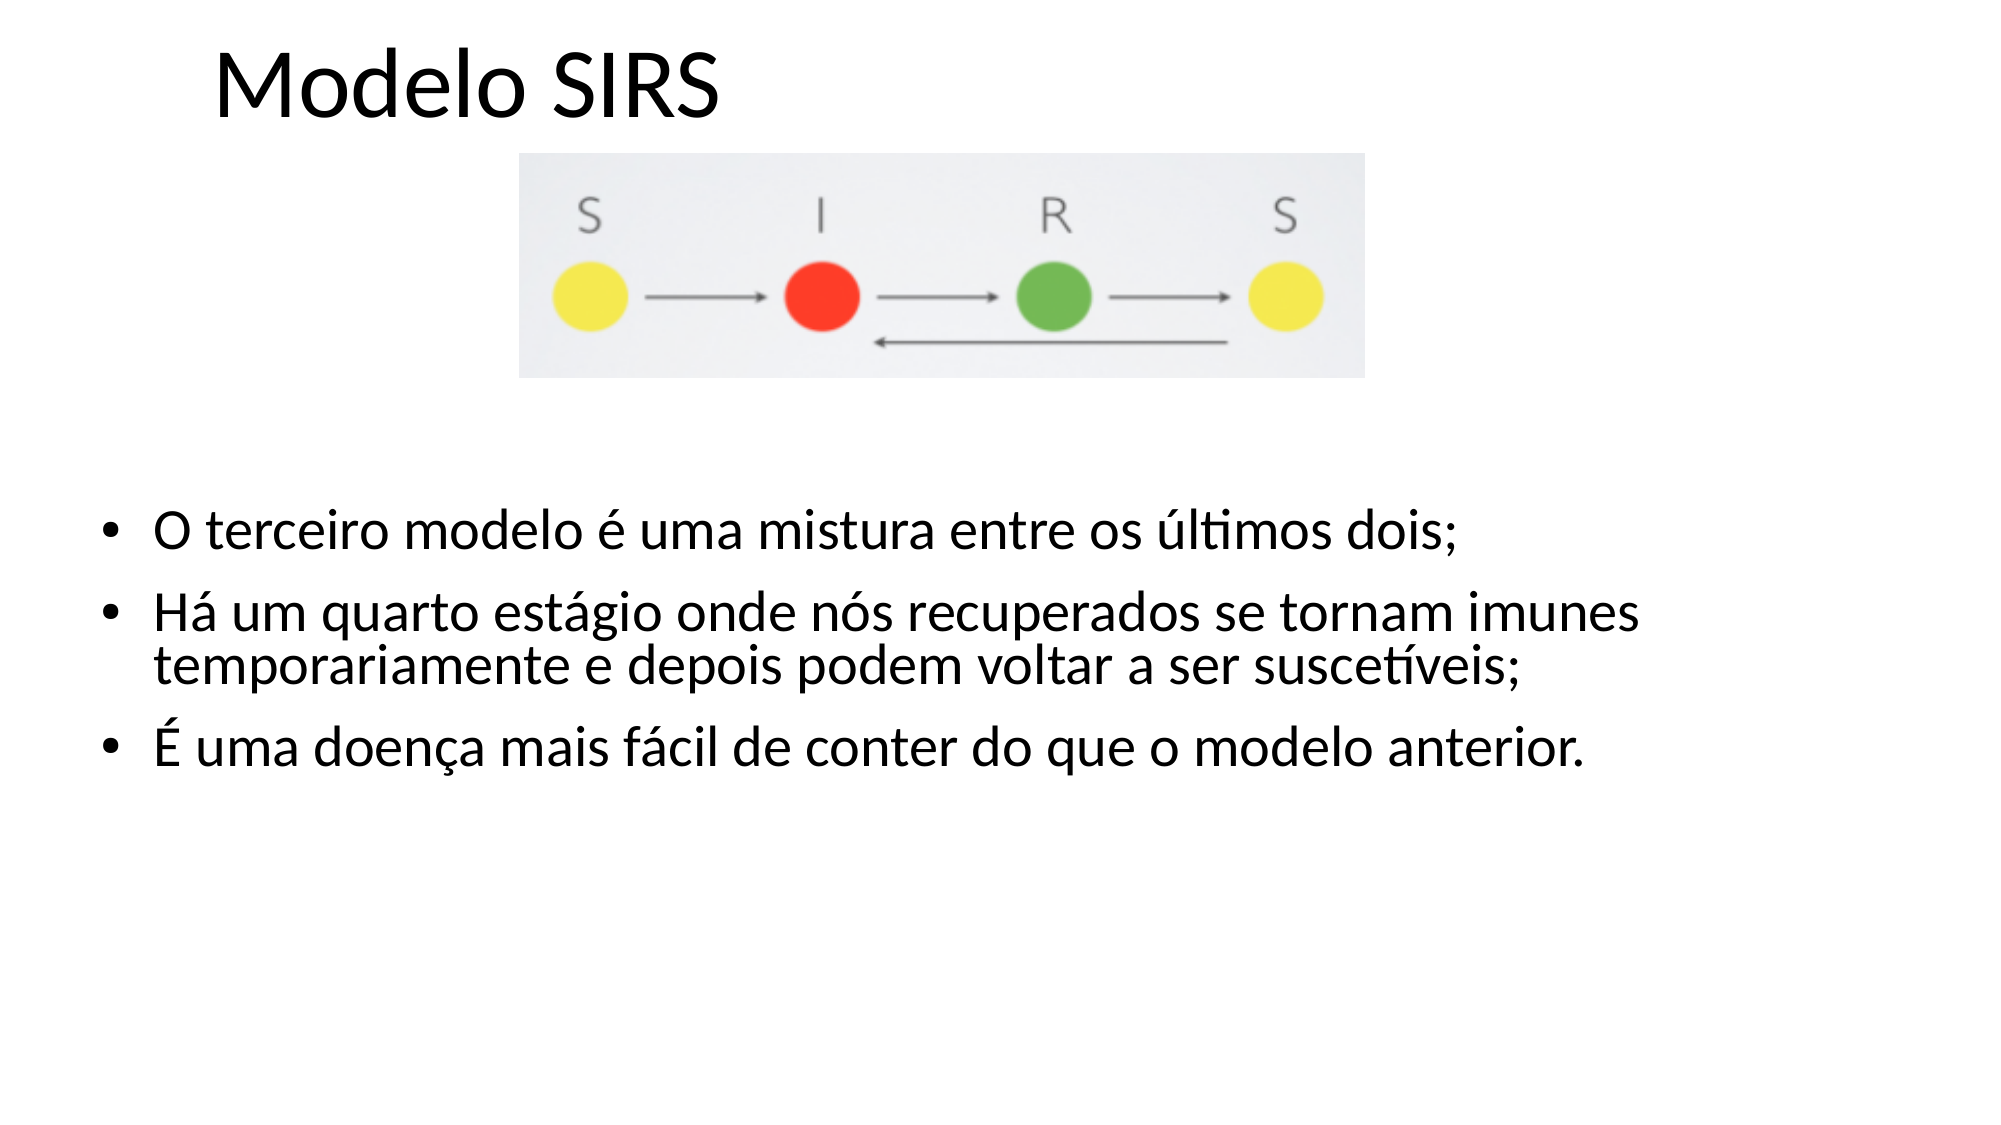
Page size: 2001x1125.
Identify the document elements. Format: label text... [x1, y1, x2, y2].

title Modelo SIRS [212, 0, 1713, 287]
list O terceiro modelo é uma mistura entre os últimos dois; Há um quarto estágio onde nós recuperados se tornam imunes temporariamente e depois podem voltar a ser suscetíveis; É uma doença mais fácil de conter do que o modelo anterior. [82, 507, 1883, 852]
picture [519, 153, 1365, 378]
